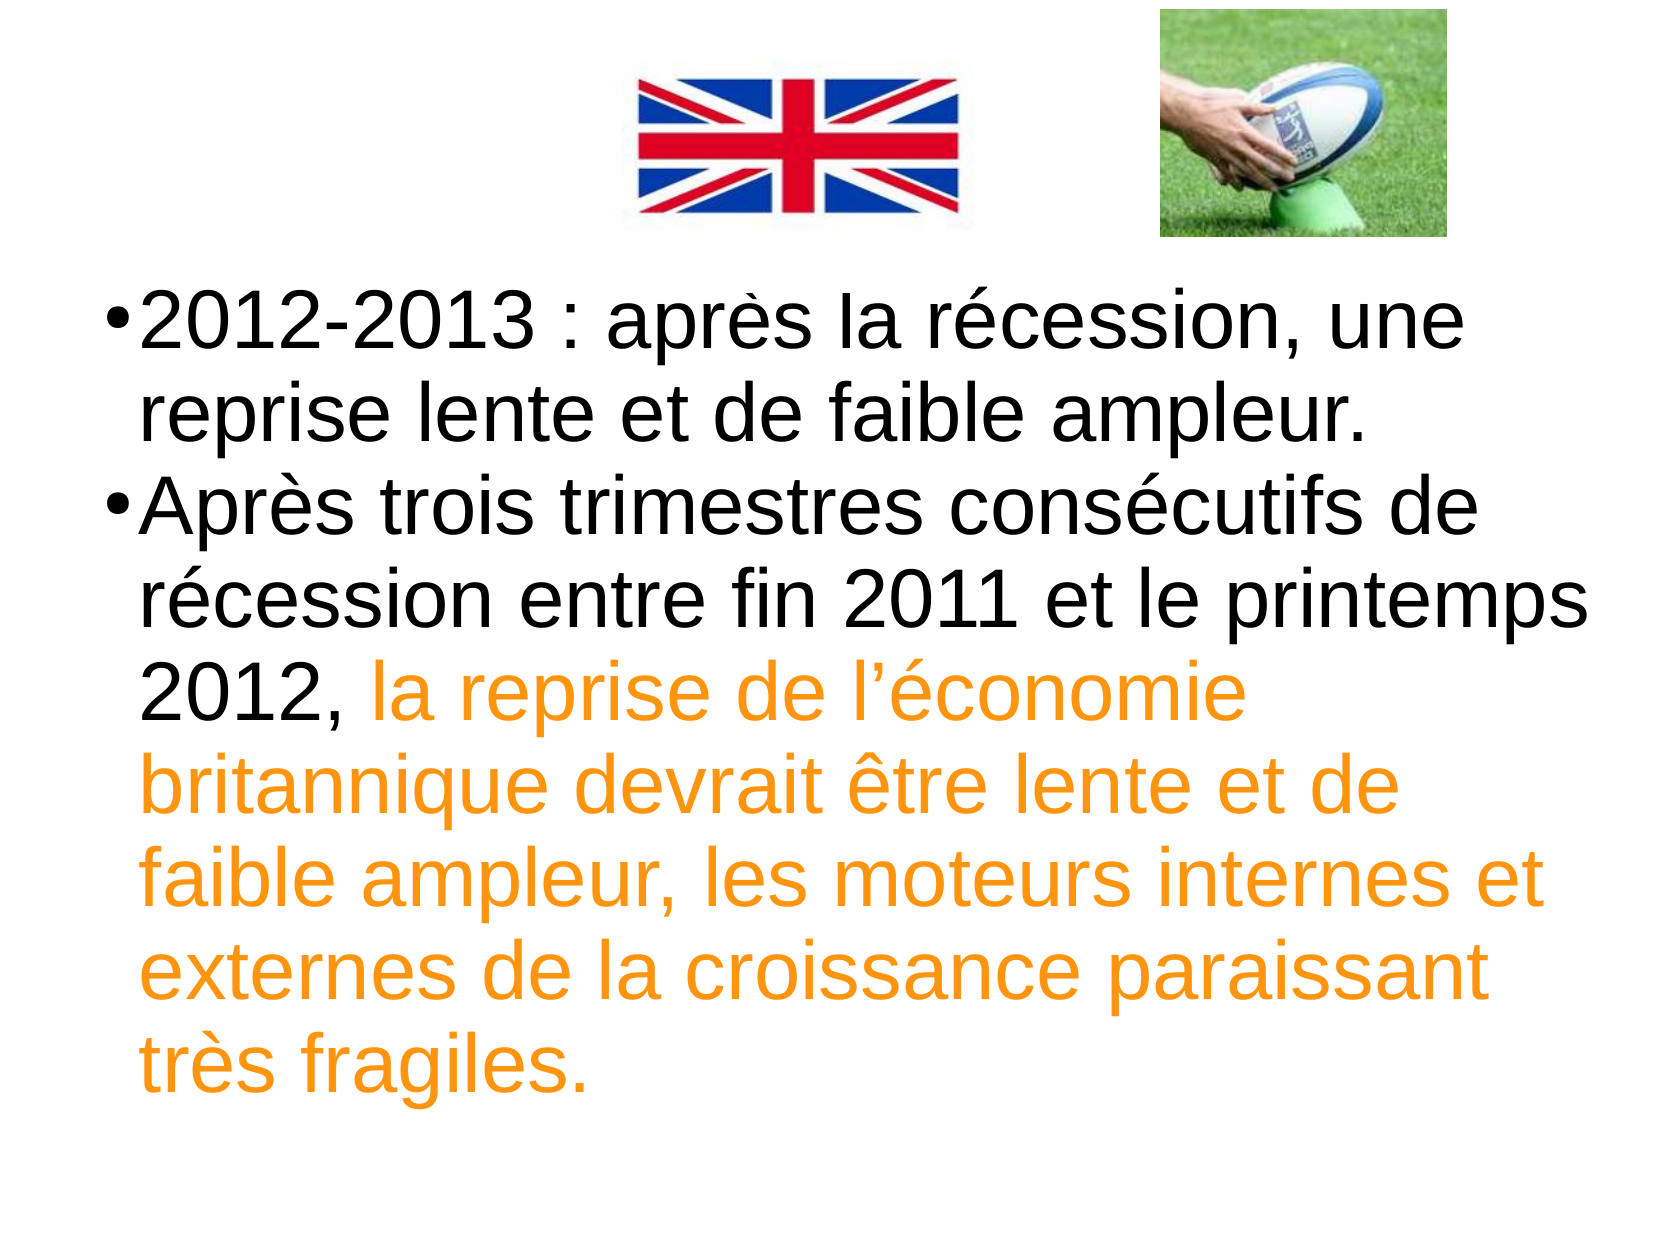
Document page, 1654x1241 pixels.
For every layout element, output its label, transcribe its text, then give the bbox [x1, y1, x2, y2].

picture [1160, 9, 1447, 237]
text_box 2012-2013 : après la récession, une reprise lente et de faible ampleur. Après trois trimestres consécutifs de récession entre fin 2011 et le printemps 2012, la reprise de l’économie britannique devrait être lente et de faible ampleur, les moteurs internes et externes de la croissance paraissant très fragiles. [17, 265, 1637, 1211]
picture [622, 0, 975, 293]
